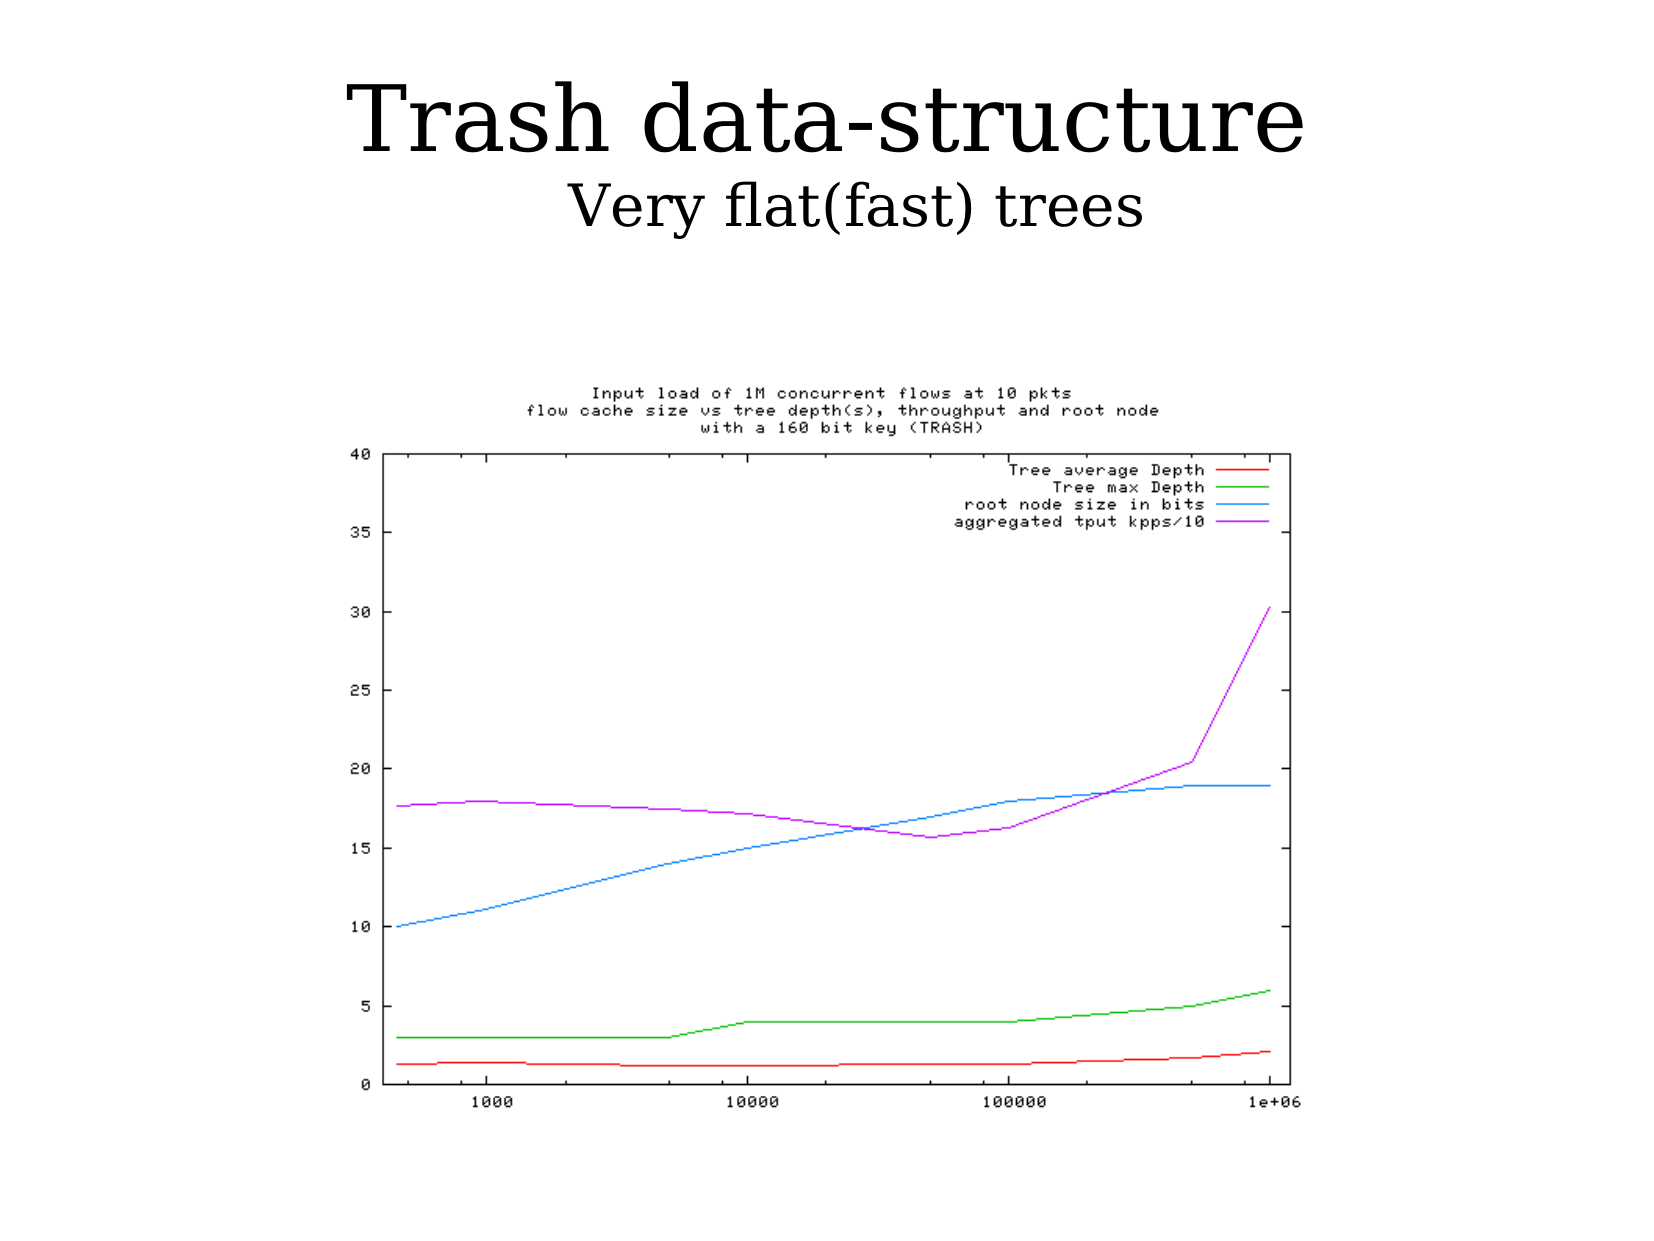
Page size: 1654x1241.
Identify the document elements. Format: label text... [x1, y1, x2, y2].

title Trash data-structure Very flat(fast) trees [121, 49, 1534, 257]
picture [320, 369, 1321, 1120]
